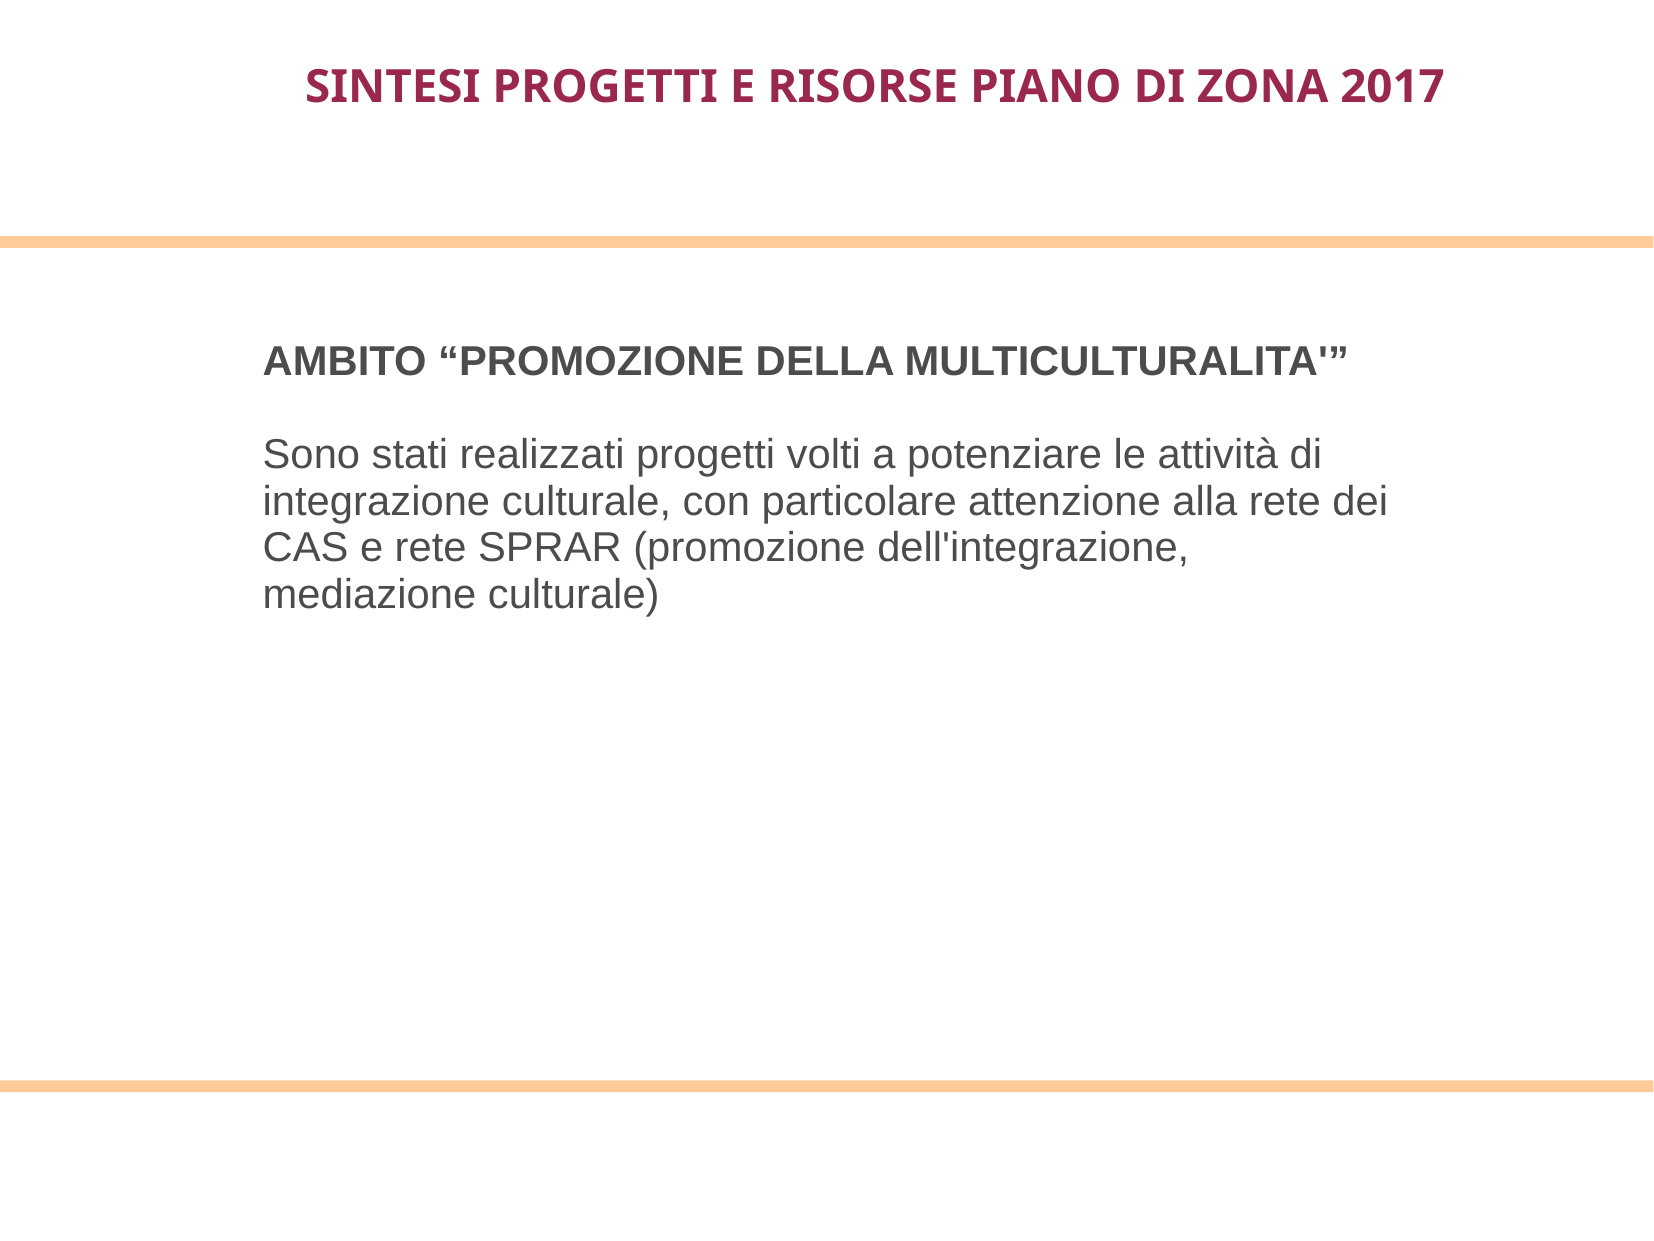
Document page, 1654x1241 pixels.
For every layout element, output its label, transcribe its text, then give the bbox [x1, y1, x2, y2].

text_box [1406, 1080, 1654, 1093]
text_box AMBITO “PROMOZIONE DELLA MULTICULTURALITA'” Sono stati realizzati progetti volti a potenziare le attività di integrazione culturale, con particolare attenzione alla rete dei CAS e rete SPRAR (promozione dell'integrazione, mediazione culturale) [248, 330, 1406, 1098]
text_box SINTESI PROGETTI E RISORSE PIANO DI ZONA 2017 [59, 248, 1619, 1077]
text_box [0, 236, 1654, 248]
text_box [0, 1080, 248, 1093]
text_box SINTESI PROGETTI E RISORSE PIANO DI ZONA 2017 [59, 23, 1619, 236]
